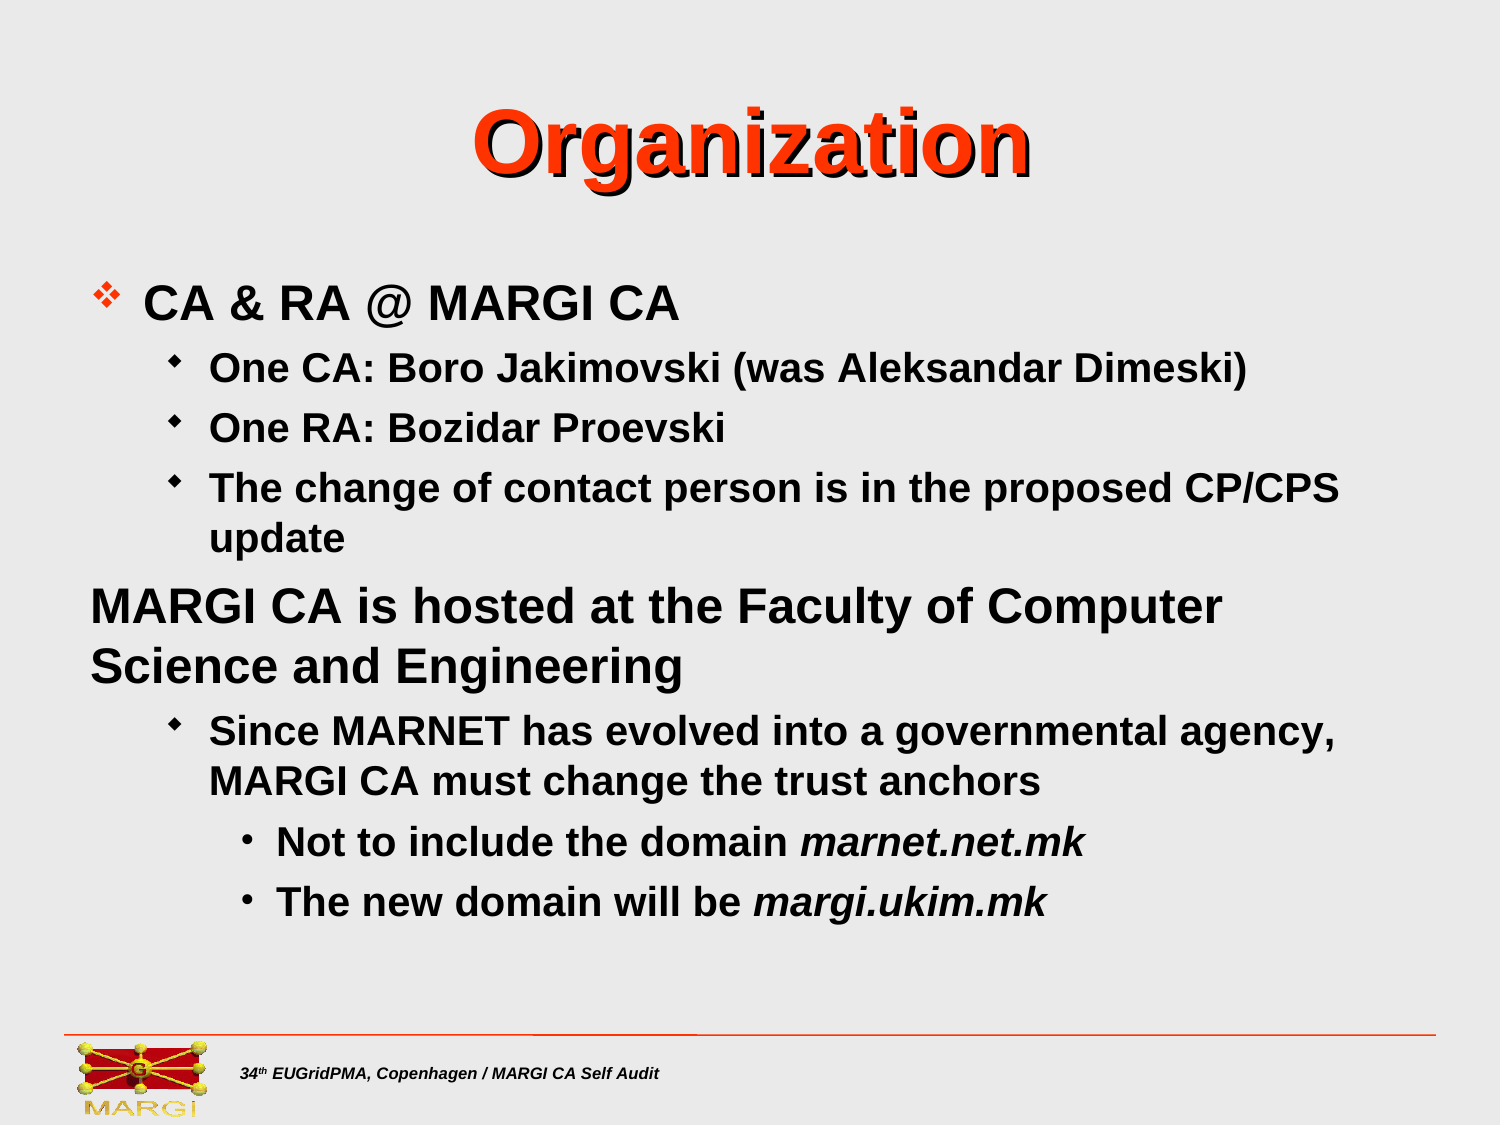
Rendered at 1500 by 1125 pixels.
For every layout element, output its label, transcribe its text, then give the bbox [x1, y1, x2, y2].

picture [67, 1033, 219, 1123]
text_box Organization [76, 42, 1427, 231]
text_box CA & RA @ MARGI CA One CA: Boro Jakimovski (was Aleksandar Dimeski) One RA: Bozidar Proevski The change of contact person is in the proposed CP/CPS update MARGI CA is hosted at the Faculty of Computer Science and Engineering Since MARNET has evolved into a governmental agency, MARGI CA must change the trust anchors Not to include the domain marnet.net.mk The new domain will be margi.ukim.mk [75, 262, 1426, 1005]
